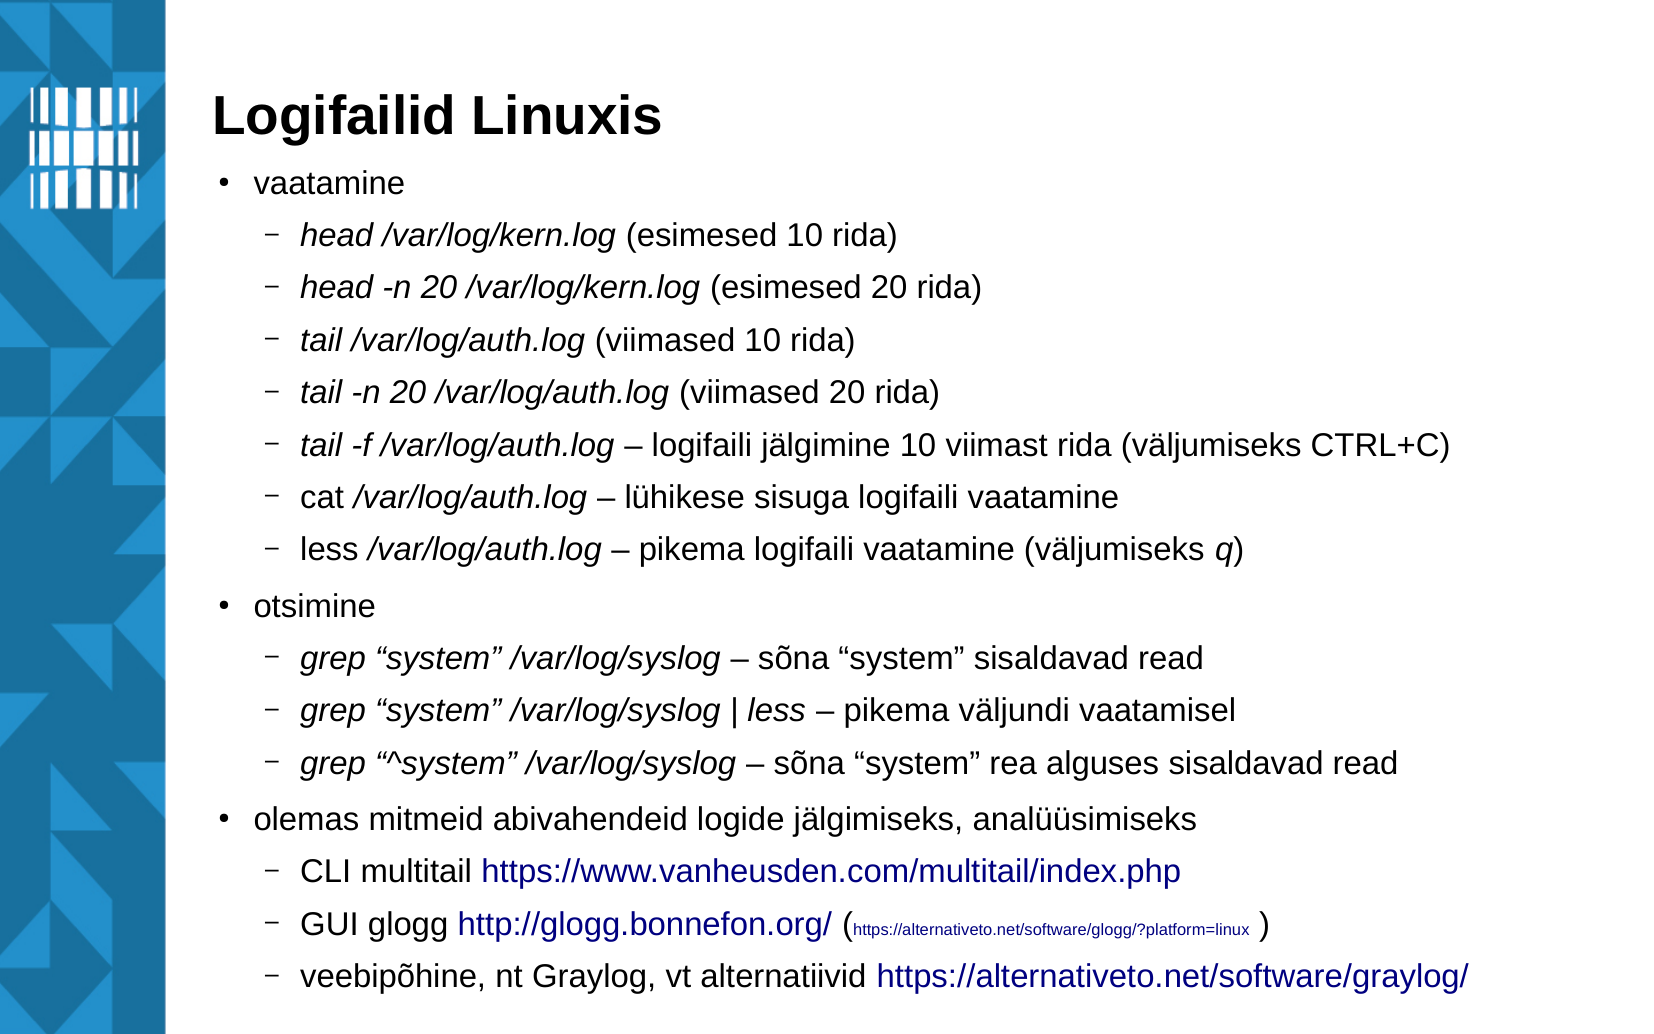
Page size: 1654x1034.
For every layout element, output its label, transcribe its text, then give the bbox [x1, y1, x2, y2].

title Logifailid Linuxis [212, 63, 1536, 164]
list vaatamine head /var/log/kern.log (esimesed 10 rida) head -n 20 /var/log/kern.log (esimesed 20 rida) tail /var/log/auth.log (viimased 10 rida) tail -n 20 /var/log/auth.log (viimased 20 rida) tail -f /var/log/auth.log – logifaili jälgimine 10 viimast rida (väljumiseks CTRL+C) cat /var/log/auth.log – lühikese sisuga logifaili vaatamine less /var/log/auth.log – pikema logifaili vaatamine (väljumiseks q) otsimine grep “system” /var/log/syslog – sõna “system” sisaldavad read grep “system” /var/log/syslog | less – pikema väljundi vaatamisel grep “^system” /var/log/syslog – sõna “system” rea alguses sisaldavad read olemas mitmeid abivahendeid logide jälgimiseks, analüüsimiseks CLI multitail https://www.vanheusden.com/multitail/index.php GUI glogg http://glogg.bonnefon.org/ (https://alternativeto.net/software/glogg/?platform=linux ) veebipõhine, nt Graylog, vt alternatiivid https://alternativeto.net/software/graylog/ [206, 164, 1625, 1004]
